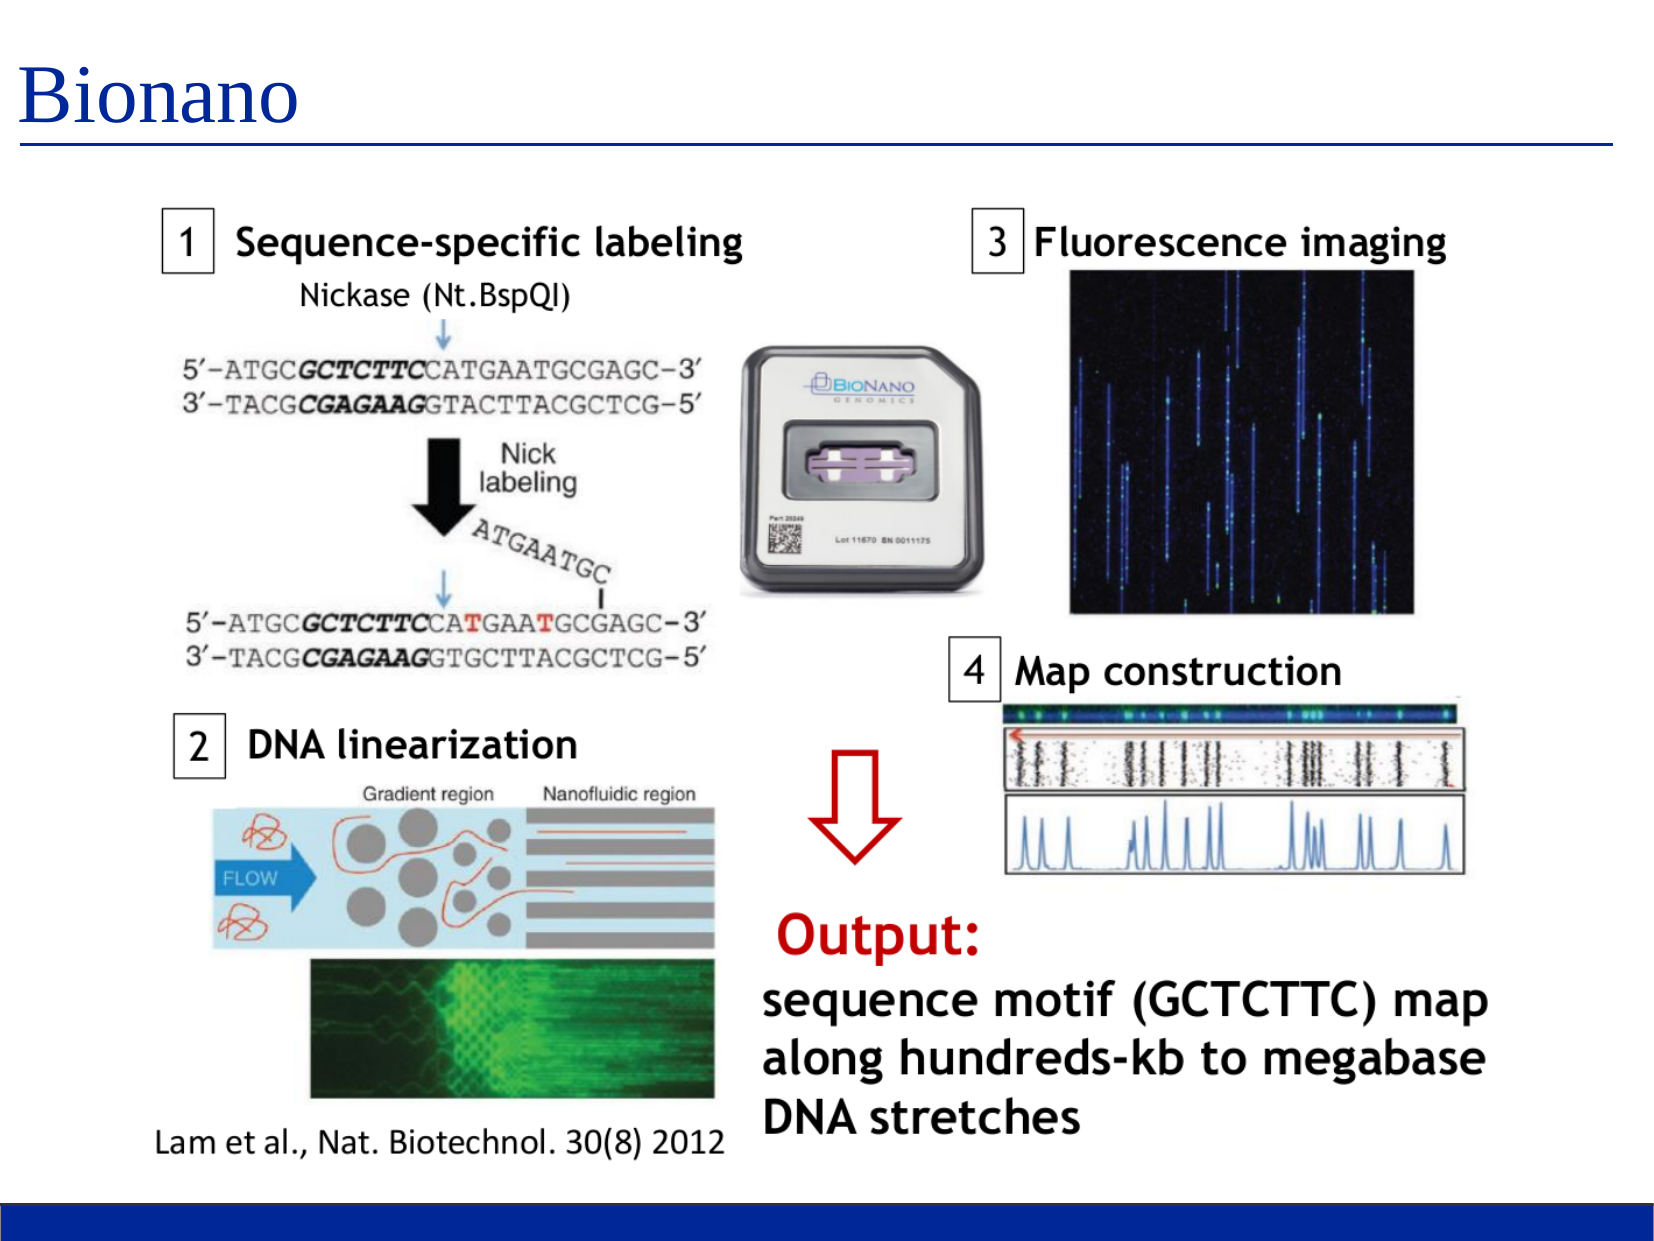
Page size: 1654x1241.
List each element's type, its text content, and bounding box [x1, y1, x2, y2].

title Bionano [17, 0, 1589, 198]
picture [148, 199, 1510, 1170]
